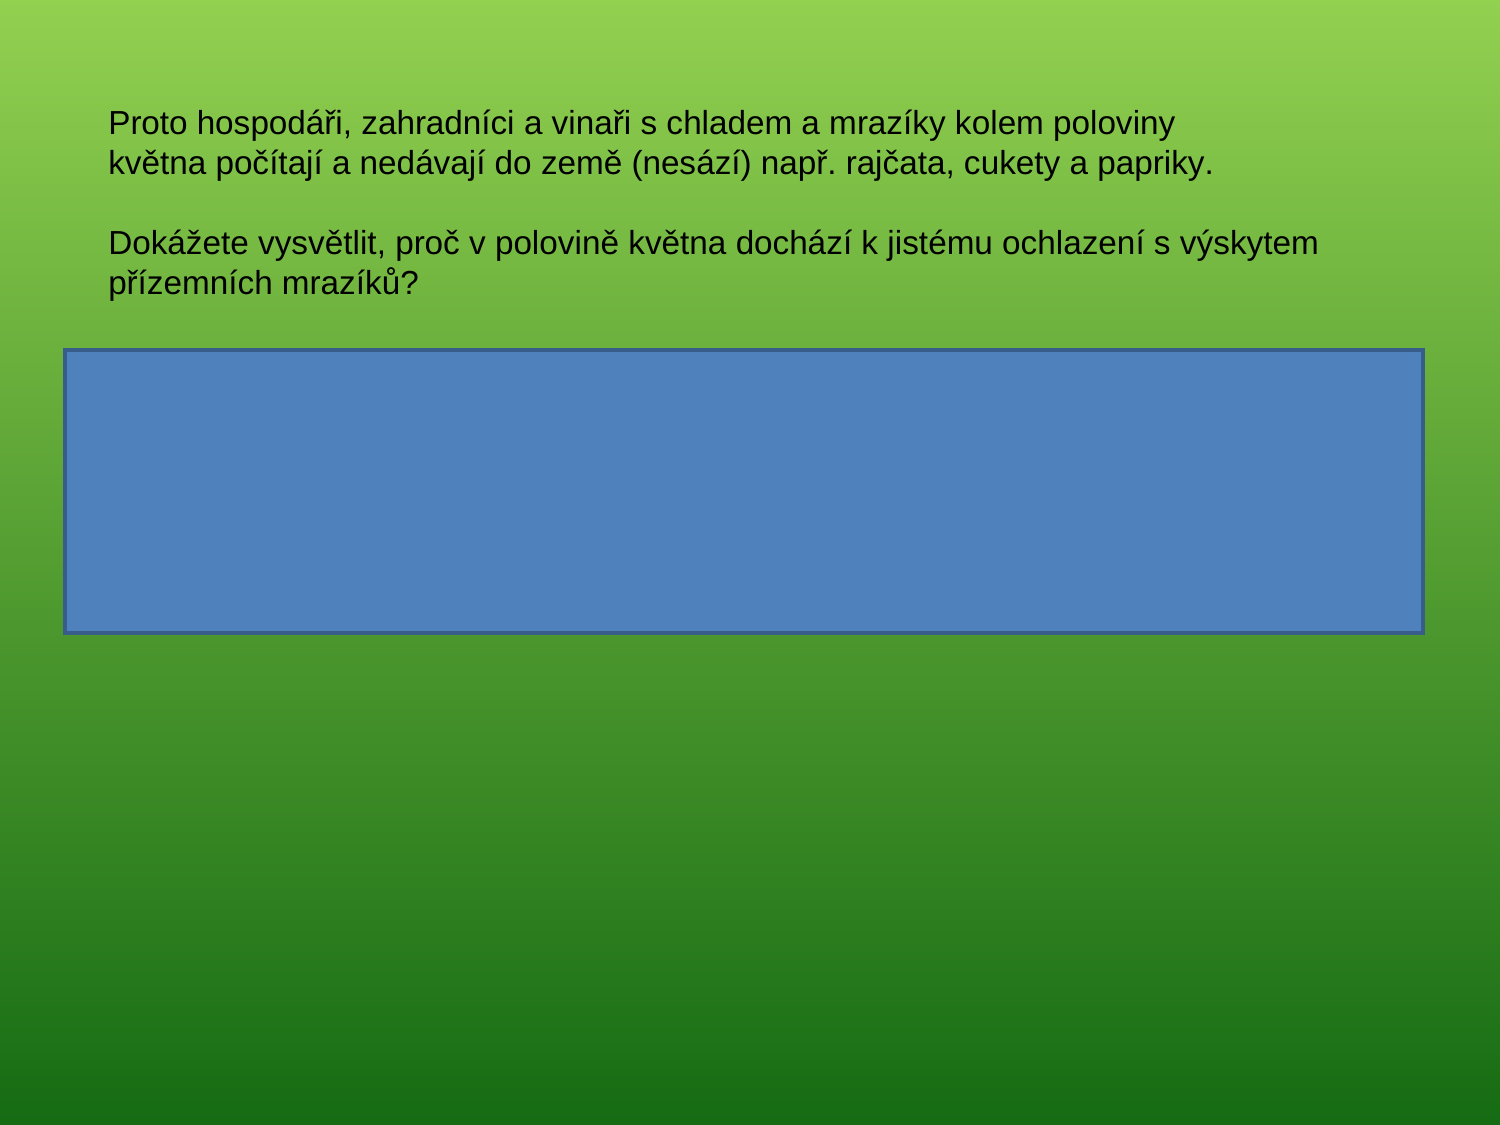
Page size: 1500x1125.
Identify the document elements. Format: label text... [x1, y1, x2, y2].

text_box Proto hospodáři, zahradníci a vinaři s chladem a mrazíky kolem poloviny května počítají a nedávají do země (nesází) např. rajčata, cukety a papriky. Dokážete vysvětlit, proč v polovině května dochází k jistému ochlazení s výskytem přízemních mrazíků? [93, 93, 1337, 309]
text_box [64, 349, 1424, 634]
